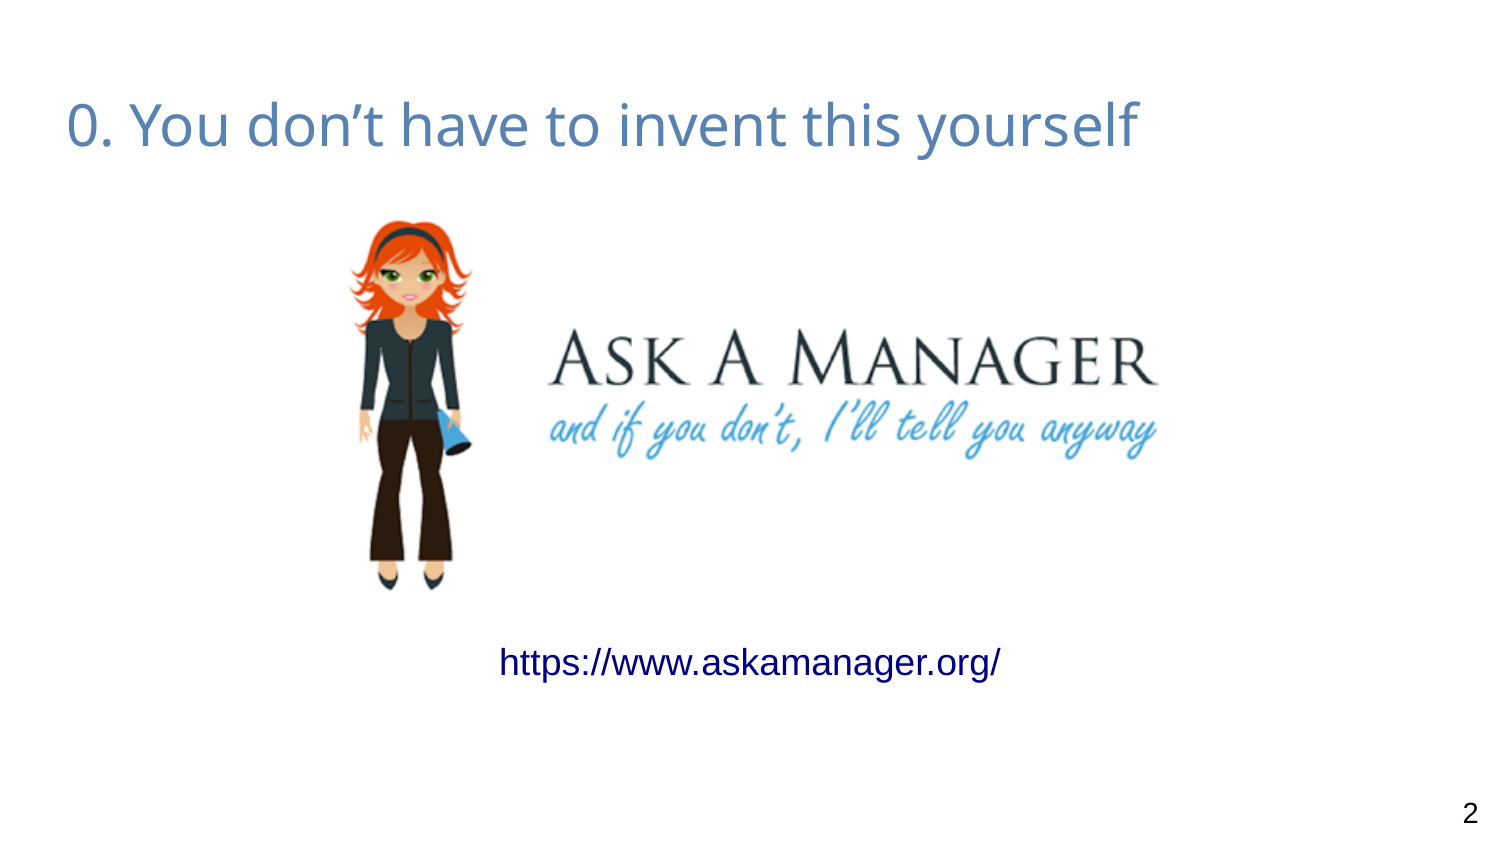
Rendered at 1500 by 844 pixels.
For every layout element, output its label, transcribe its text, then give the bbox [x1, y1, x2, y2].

picture [332, 213, 1168, 609]
text_box https://www.askamanager.org/ [51, 623, 1449, 709]
title 0. You don’t have to invent this yourself [51, 72, 1449, 167]
slide_number <number> [1403, 779, 1494, 844]
